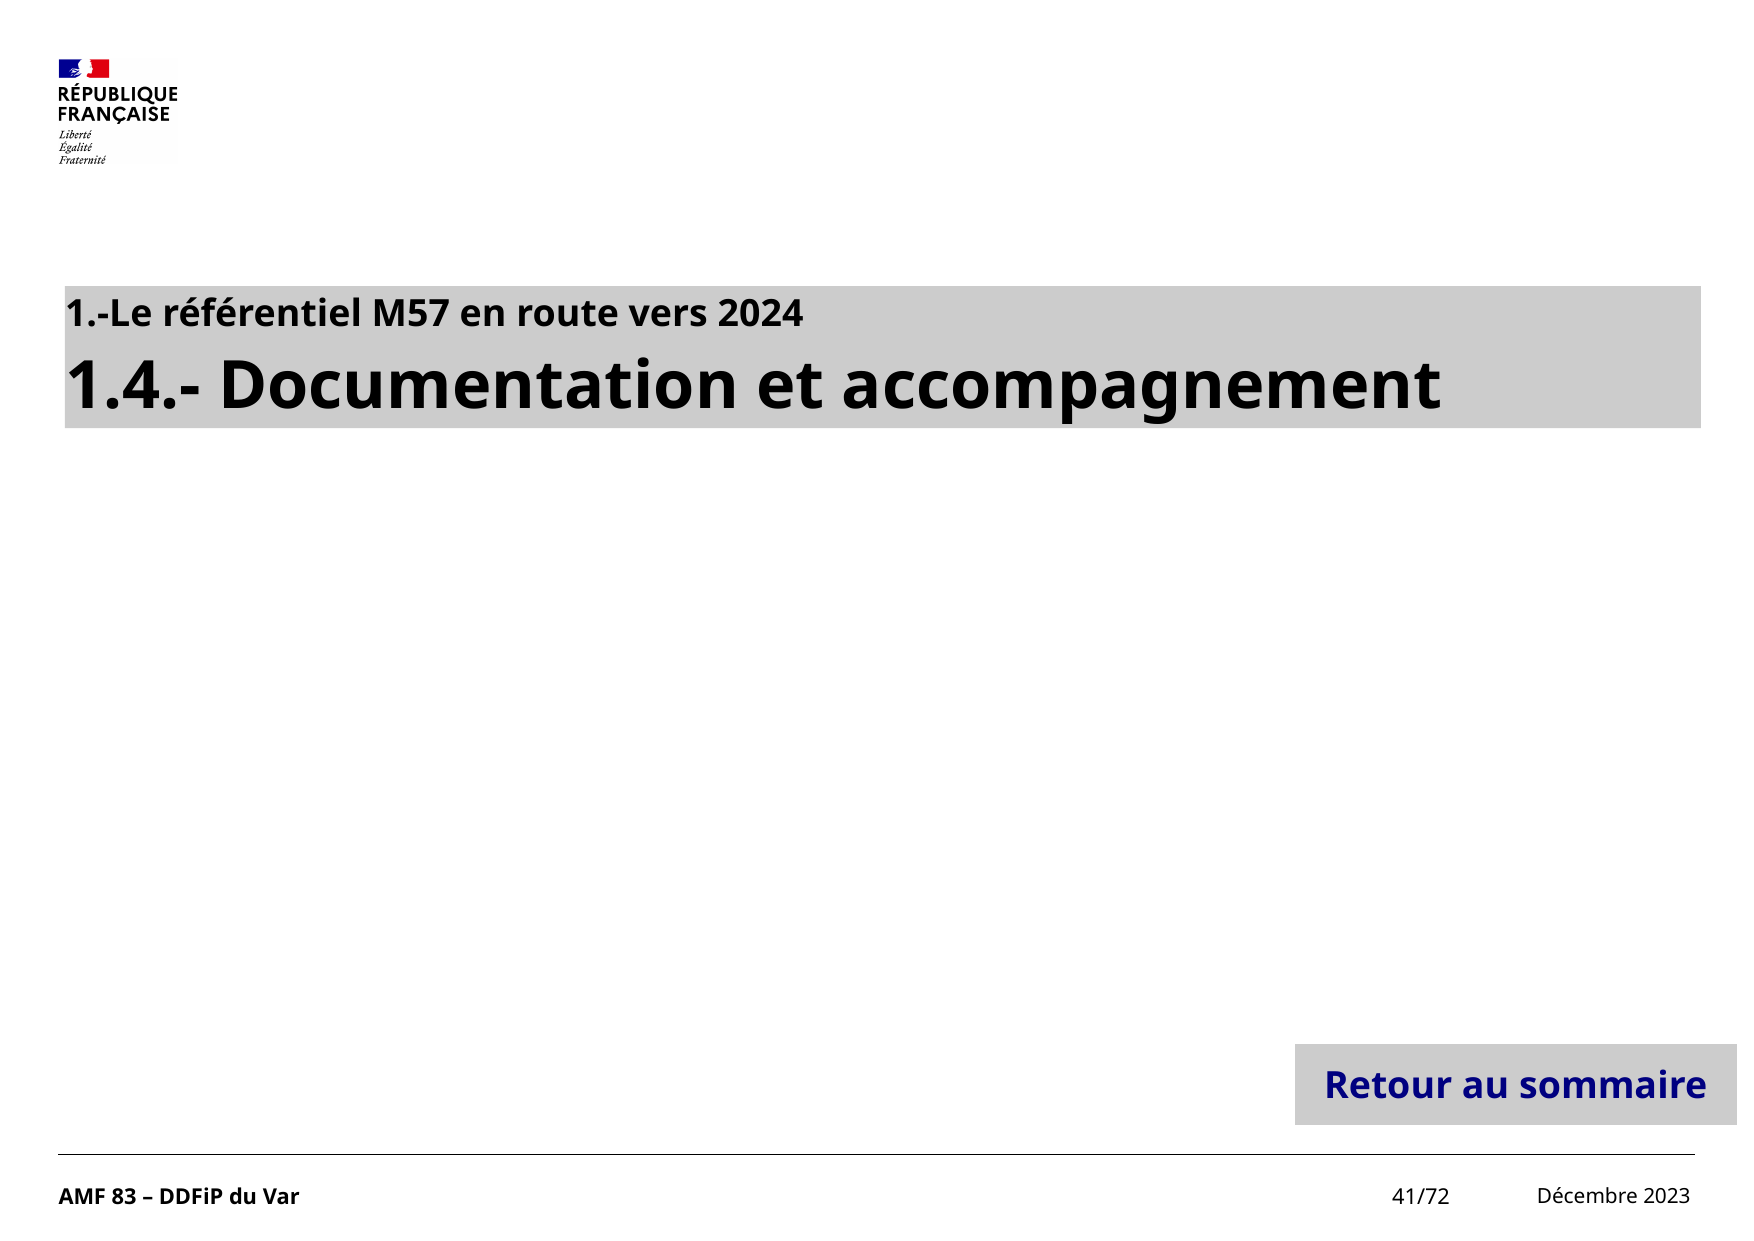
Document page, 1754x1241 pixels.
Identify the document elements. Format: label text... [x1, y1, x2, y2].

text_box Retour au sommaire [1295, 1044, 1737, 1125]
picture [58, 58, 178, 164]
text_box 1.-Le référentiel M57 en route vers 2024 1.4.- Documentation et accompagnement [64, 286, 1701, 414]
